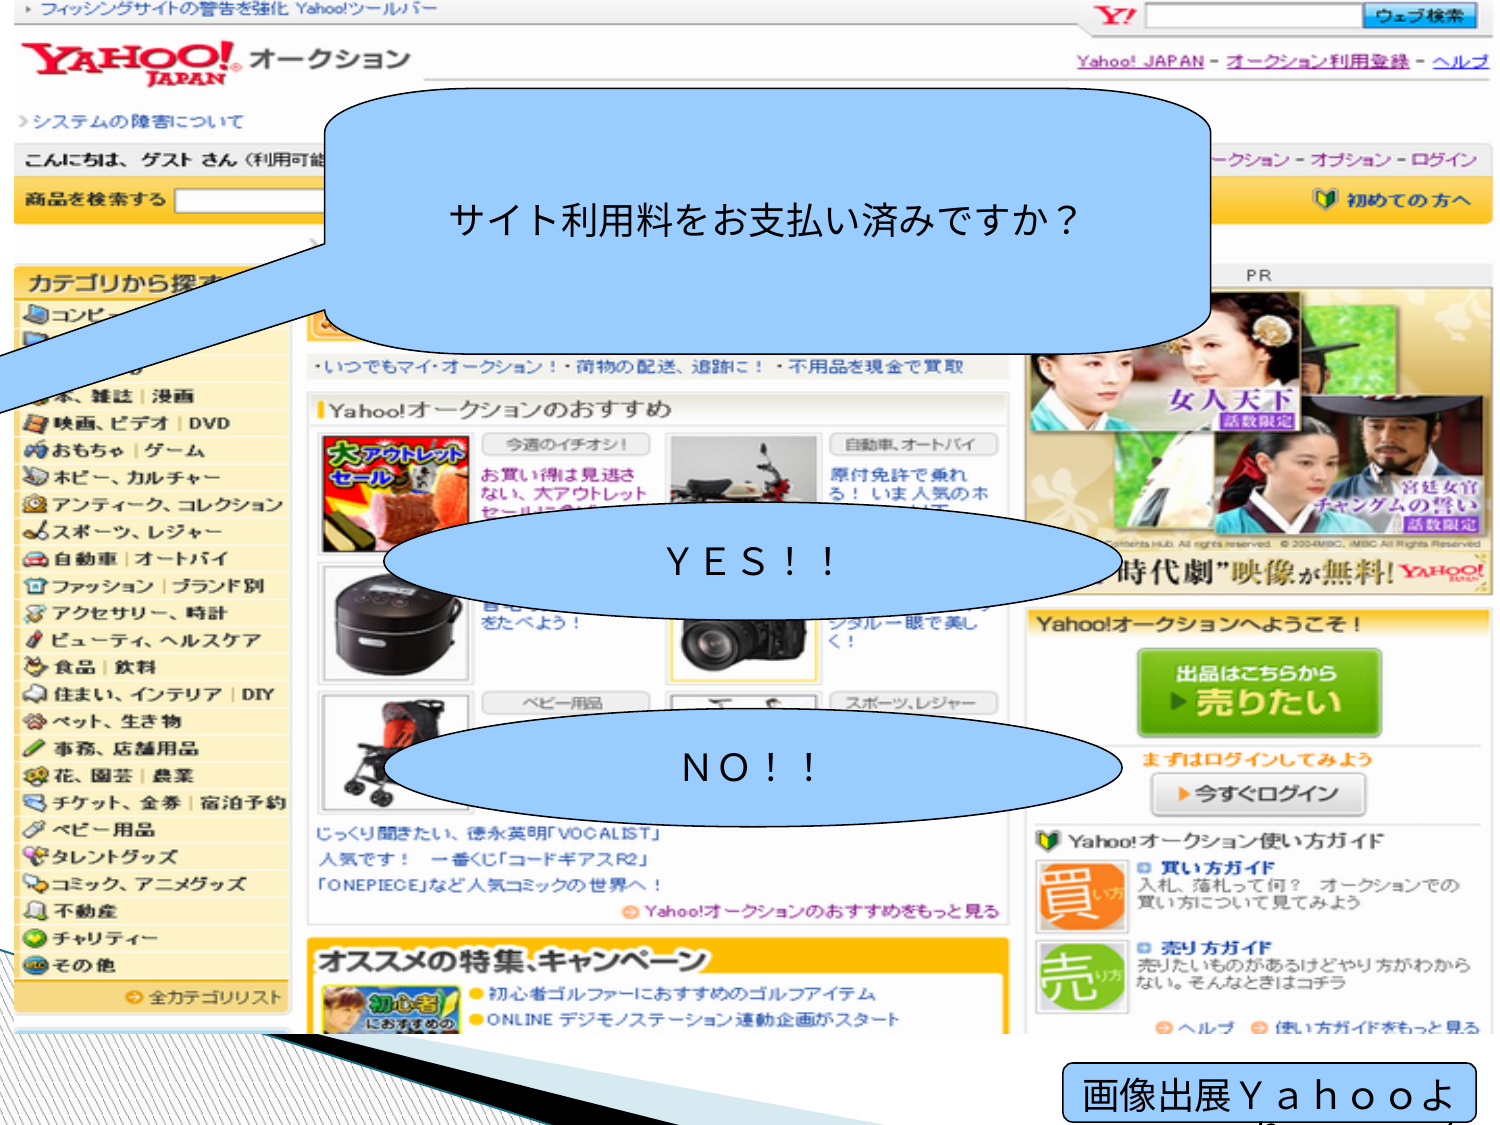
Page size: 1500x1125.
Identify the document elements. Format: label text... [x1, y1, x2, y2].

text_box 画像出展Ｙａｈｏｏより [1062, 1062, 1477, 1123]
text_box ＮＯ！！ [383, 708, 1123, 827]
title [75, 45, 1425, 233]
text_box サイト利用料をお支払い済みですか？ [0, 88, 1211, 413]
picture [0, 0, 1500, 1125]
text_box ＹＥＳ！！ [383, 502, 1123, 621]
